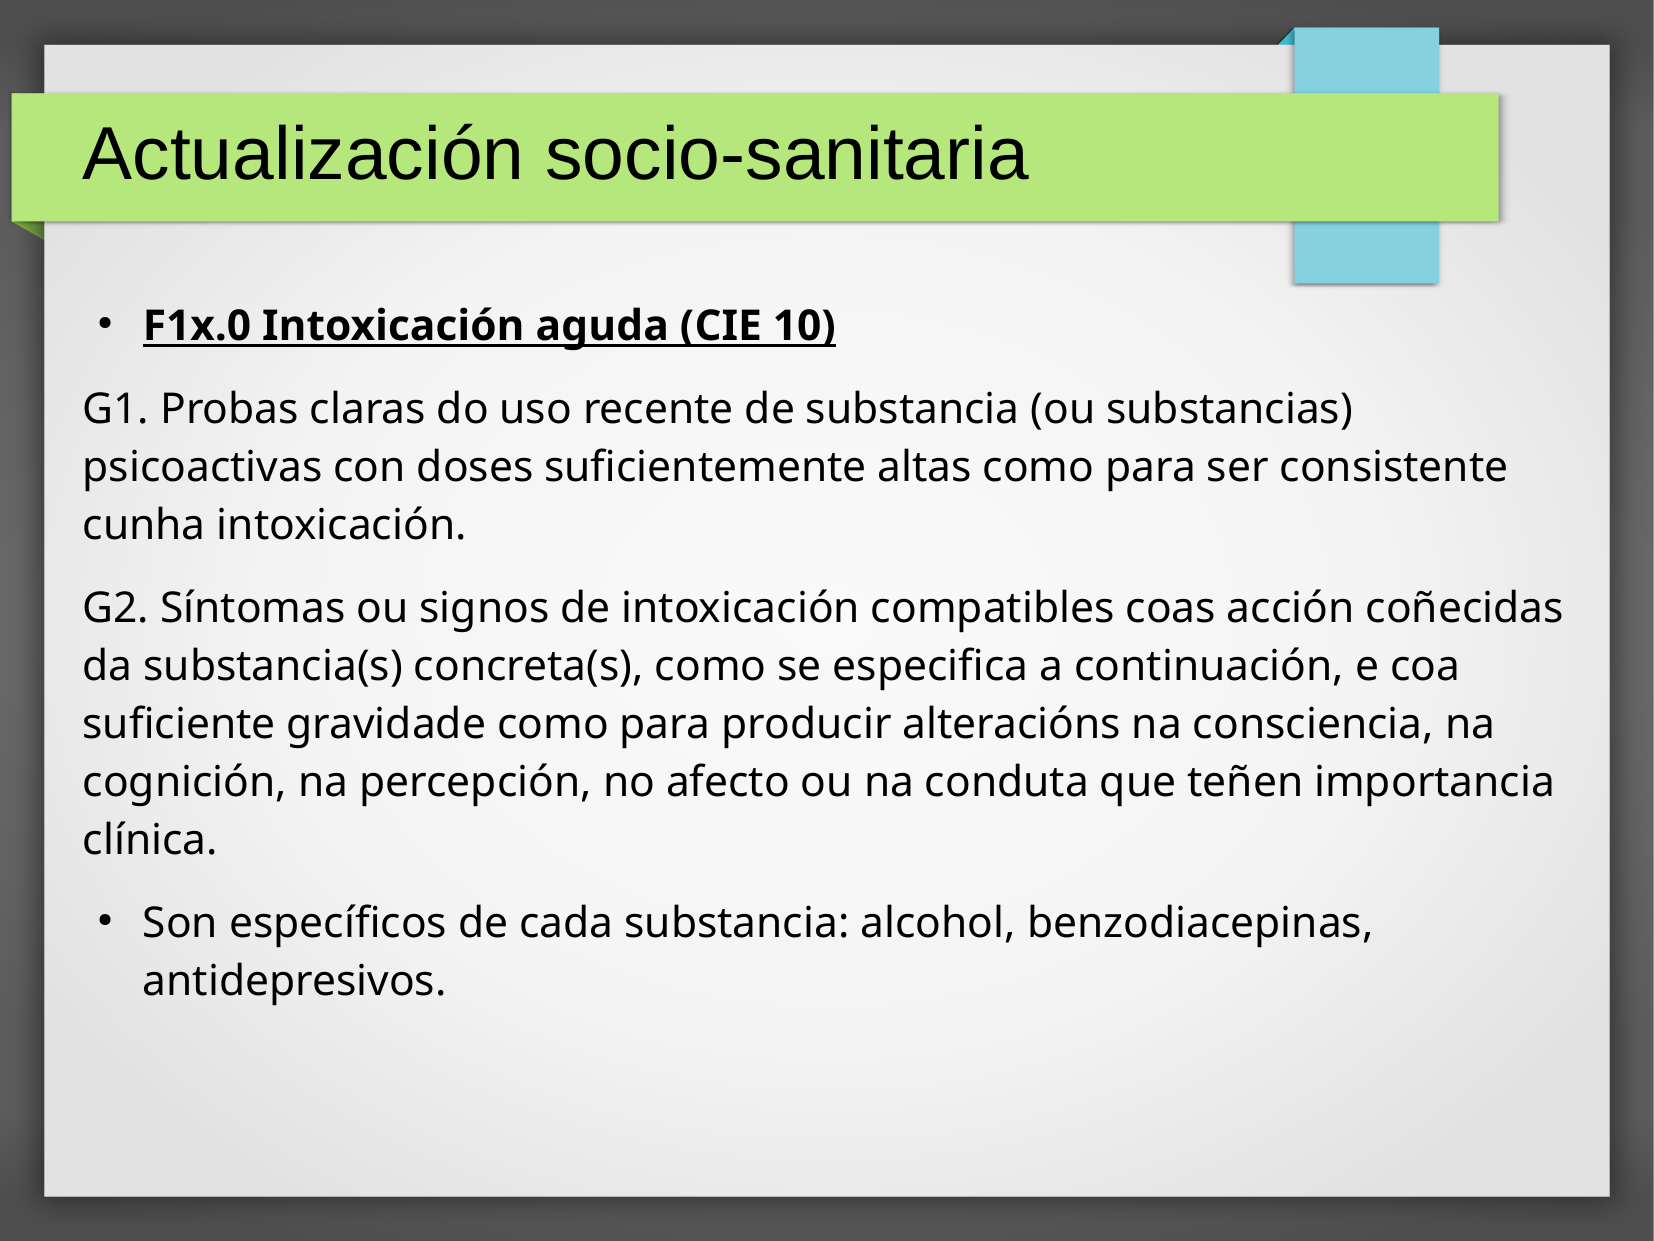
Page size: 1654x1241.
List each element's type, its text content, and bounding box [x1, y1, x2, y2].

list F1x.0 Intoxicación aguda (CIE 10) G1. Probas claras do uso recente de substancia (ou substancias) psicoactivas con doses suficientemente altas como para ser consistente cunha intoxicación. G2. Síntomas ou signos de intoxicación compatibles coas acción coñecidas da substancia(s) concreta(s), como se especifica a continuación, e coa suficiente gravidade como para producir alteracións na consciencia, na cognición, na percepción, no afecto ou na conduta que teñen importancia clínica. Son específicos de cada substancia: alcohol, benzodiacepinas, antidepresivos. [82, 295, 1571, 1015]
picture [0, 0, 1654, 1241]
title Actualización socio-sanitaria [82, 94, 1264, 213]
